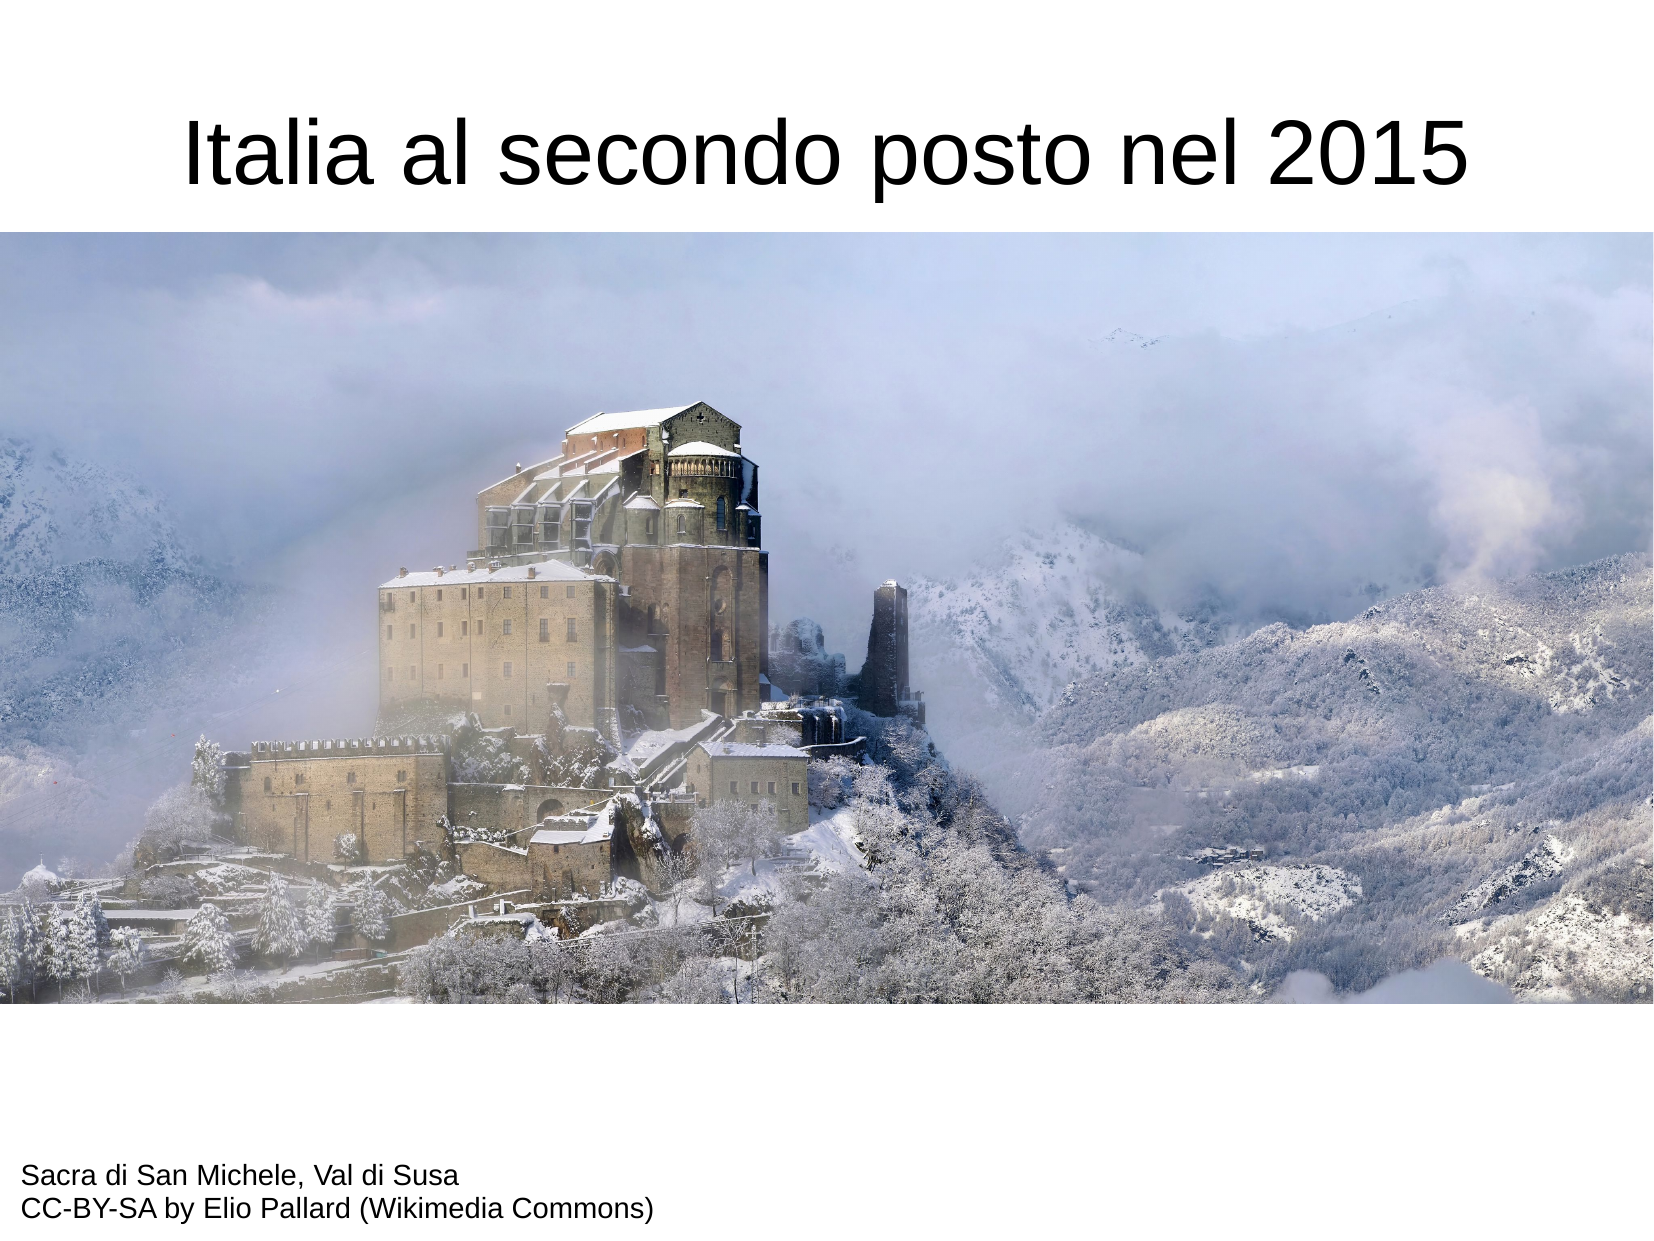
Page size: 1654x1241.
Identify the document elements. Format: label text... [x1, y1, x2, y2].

title Italia al secondo posto nel 2015 [82, 49, 1571, 257]
text_box Sacra di San Michele, Val di Susa CC-BY-SA by Elio Pallard (Wikimedia Commons) [5, 1151, 670, 1232]
picture [0, 232, 1654, 1004]
